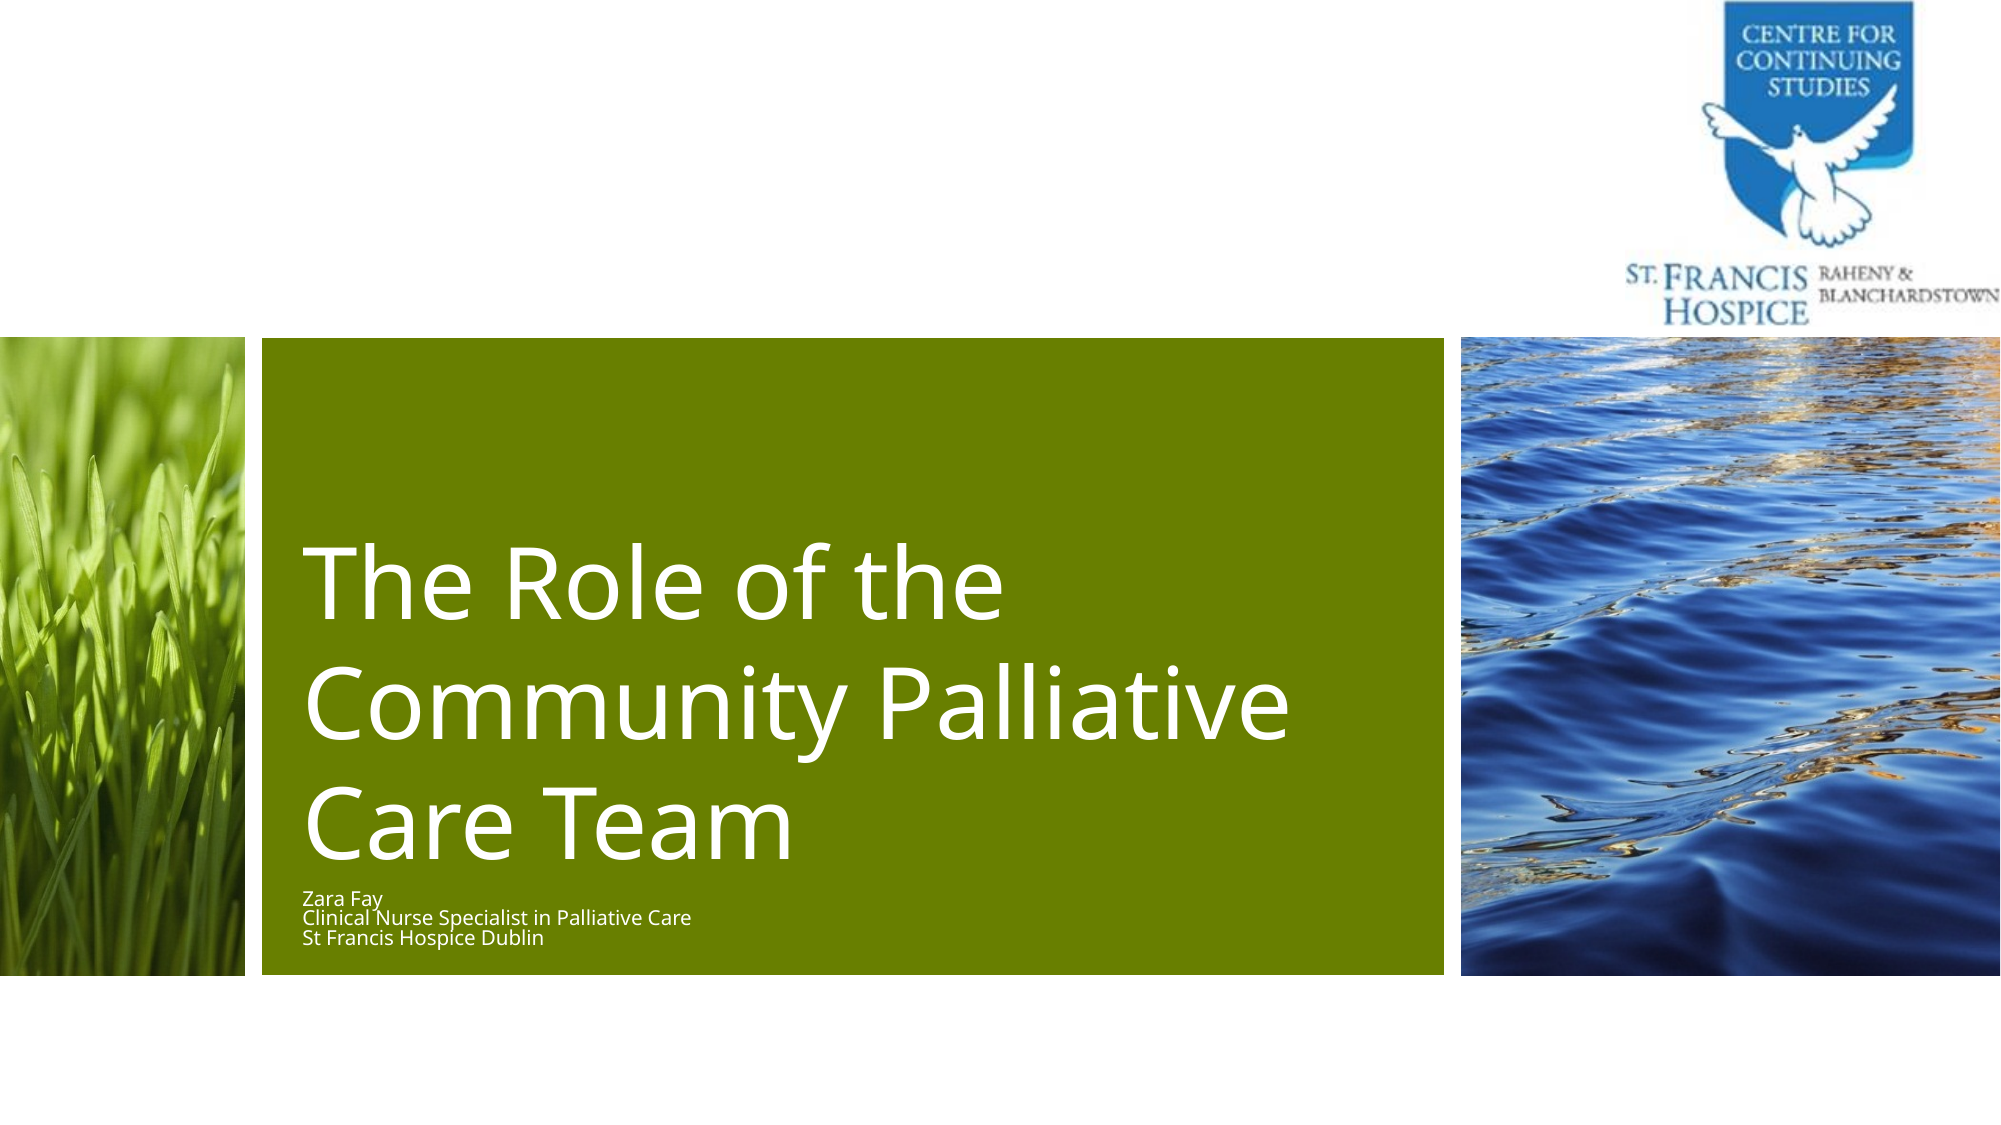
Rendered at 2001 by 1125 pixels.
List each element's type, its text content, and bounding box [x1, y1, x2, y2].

title The Role of the Community Palliative Care Team [269, 353, 1410, 738]
list Zara Fay Clinical Nurse Specialist in Palliative Care St Francis Hospice Dublin [287, 824, 1428, 957]
picture [1625, 0, 2000, 327]
